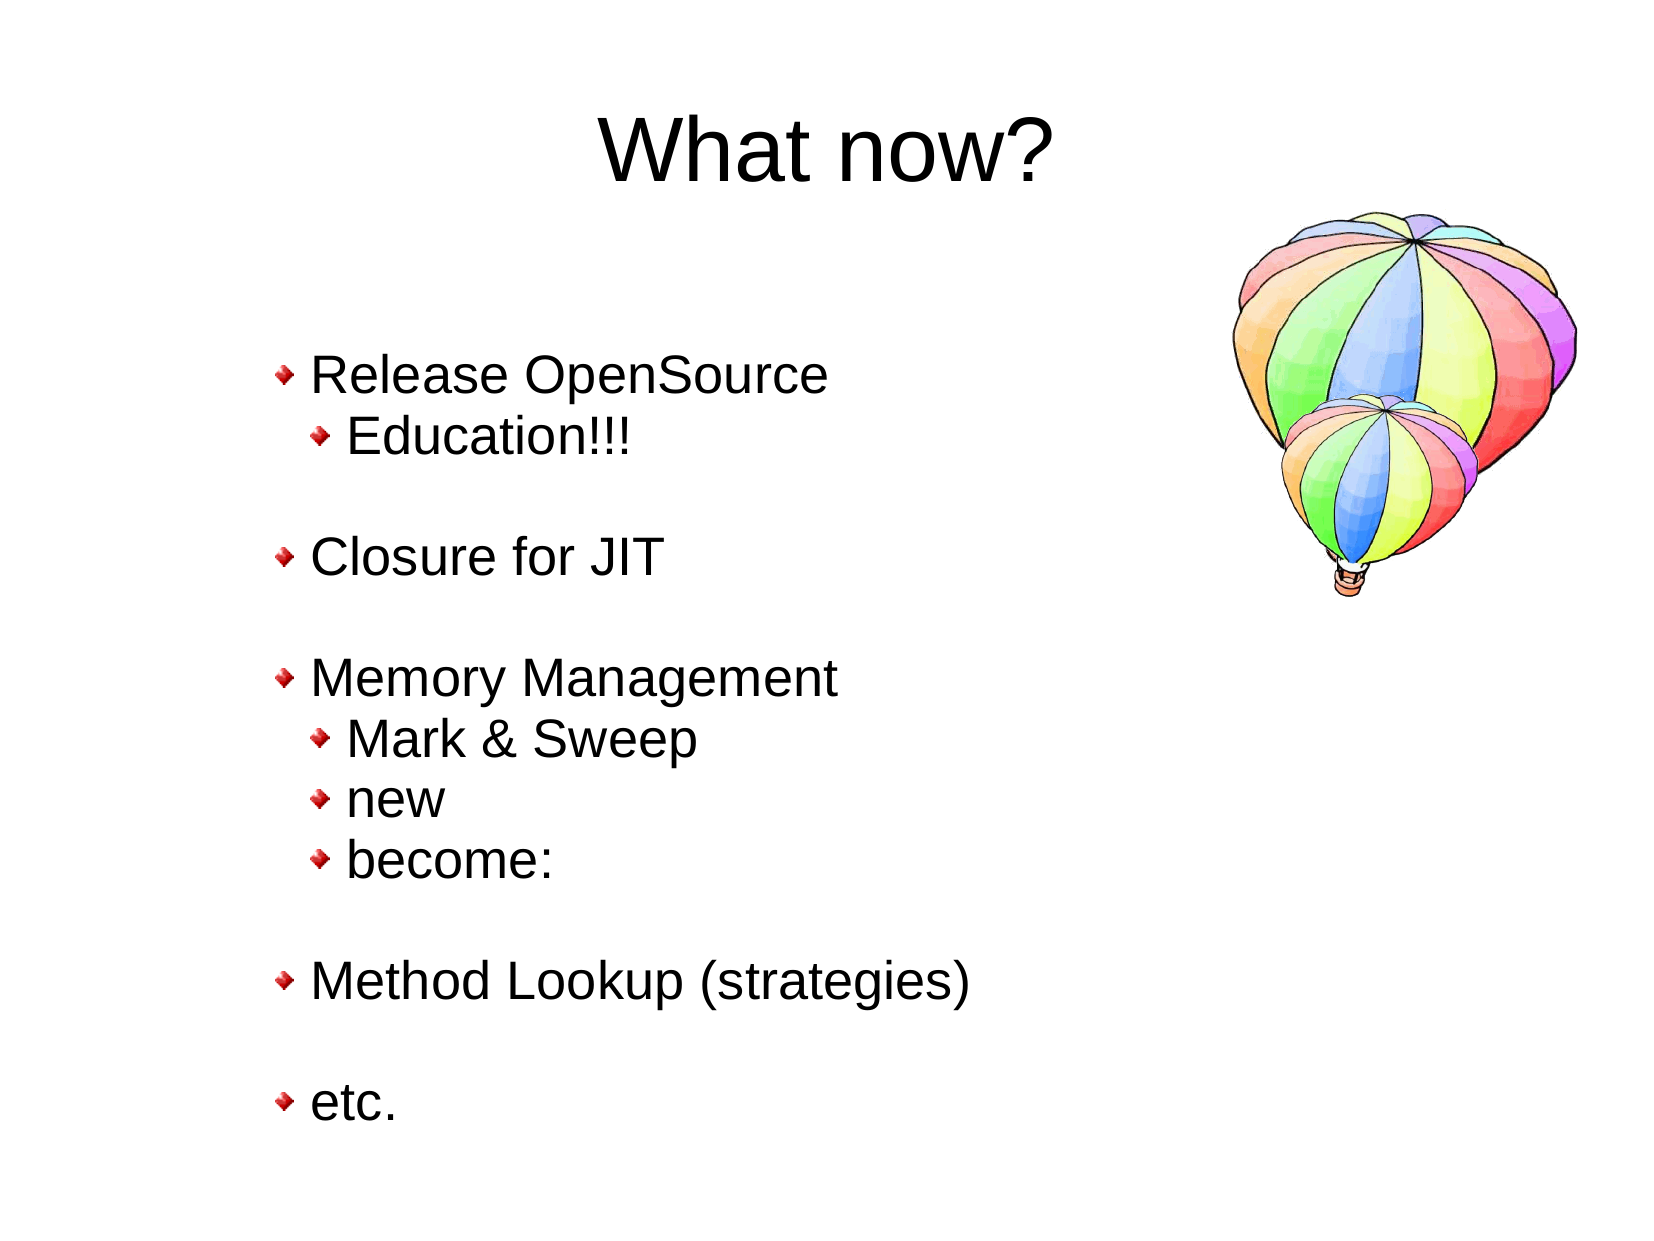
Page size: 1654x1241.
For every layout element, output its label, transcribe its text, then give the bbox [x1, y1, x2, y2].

text_box Release OpenSource Education!!! Closure for JIT Memory Management Mark & Sweep new become: Method Lookup (strategies) etc. [225, 337, 1126, 1140]
picture [1231, 209, 1578, 598]
text_box What now? [143, 91, 1511, 209]
